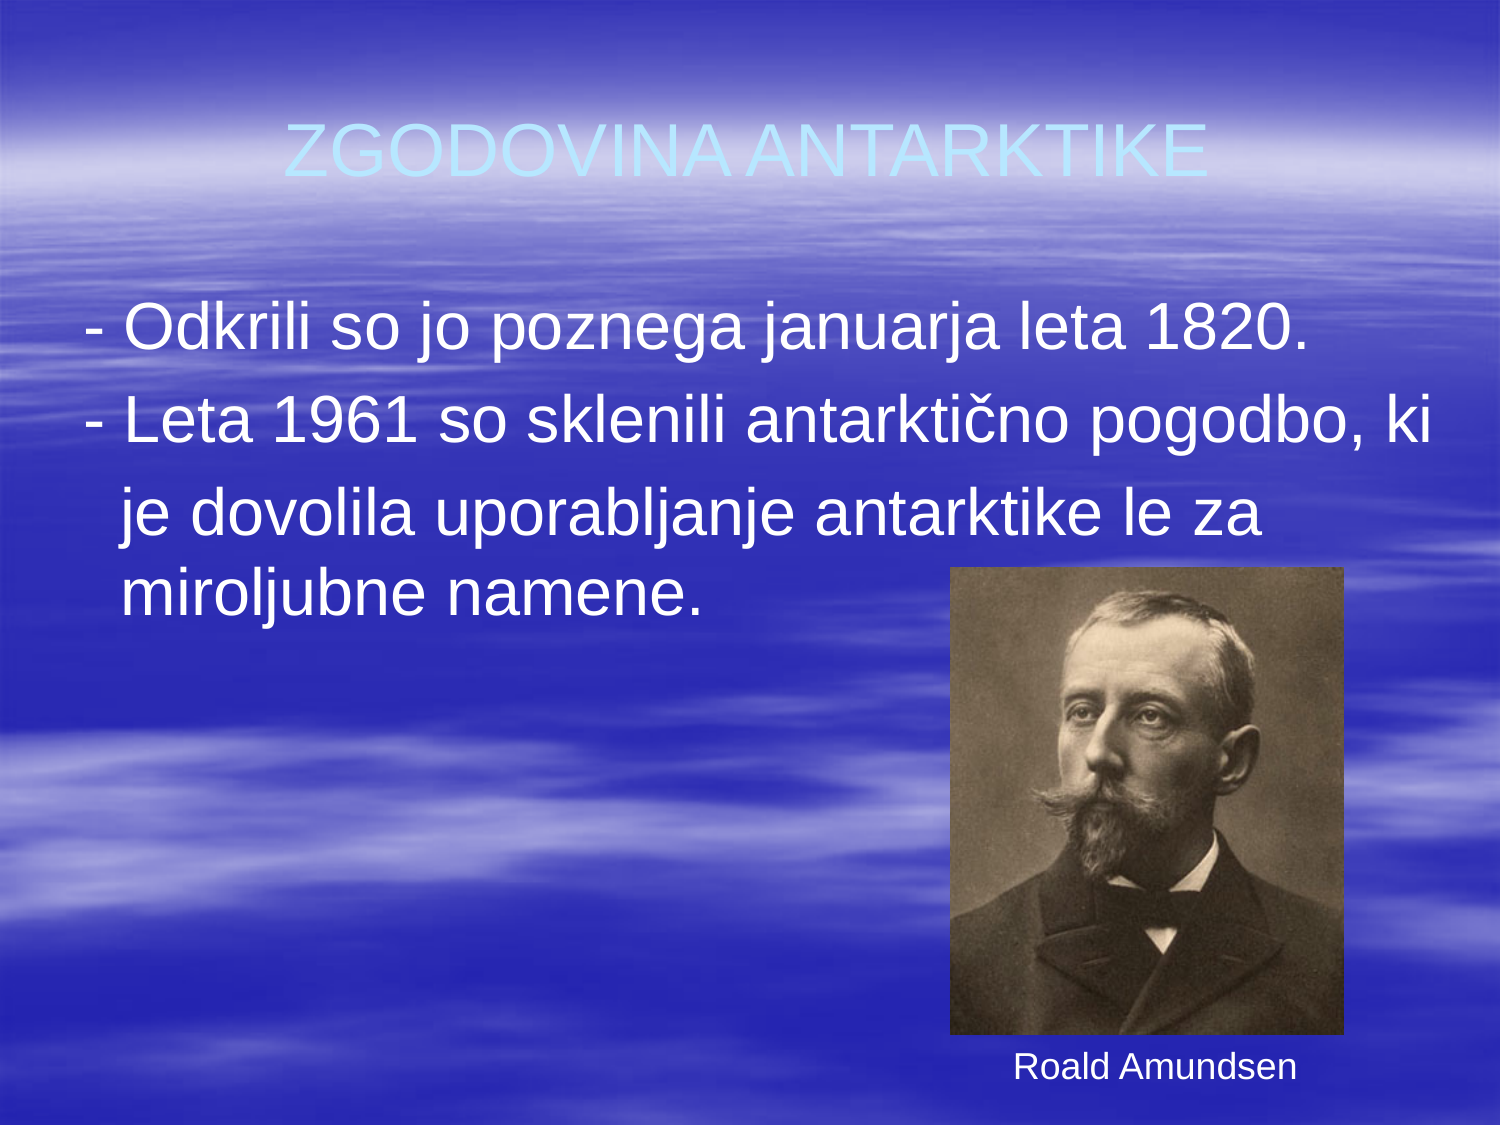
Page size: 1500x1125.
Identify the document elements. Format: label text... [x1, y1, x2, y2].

text_box Roald Amundsen [998, 1034, 1316, 1095]
title ZGODOVINA ANTARKTIKE [49, 37, 1446, 255]
picture [0, 0, 1500, 1125]
list - Odkrili so jo poznega januarja leta 1820. - Leta 1961 so sklenili antarktično pogodbo, ki je dovolila uporabljanje antarktike le za miroljubne namene. [49, 275, 1451, 1001]
